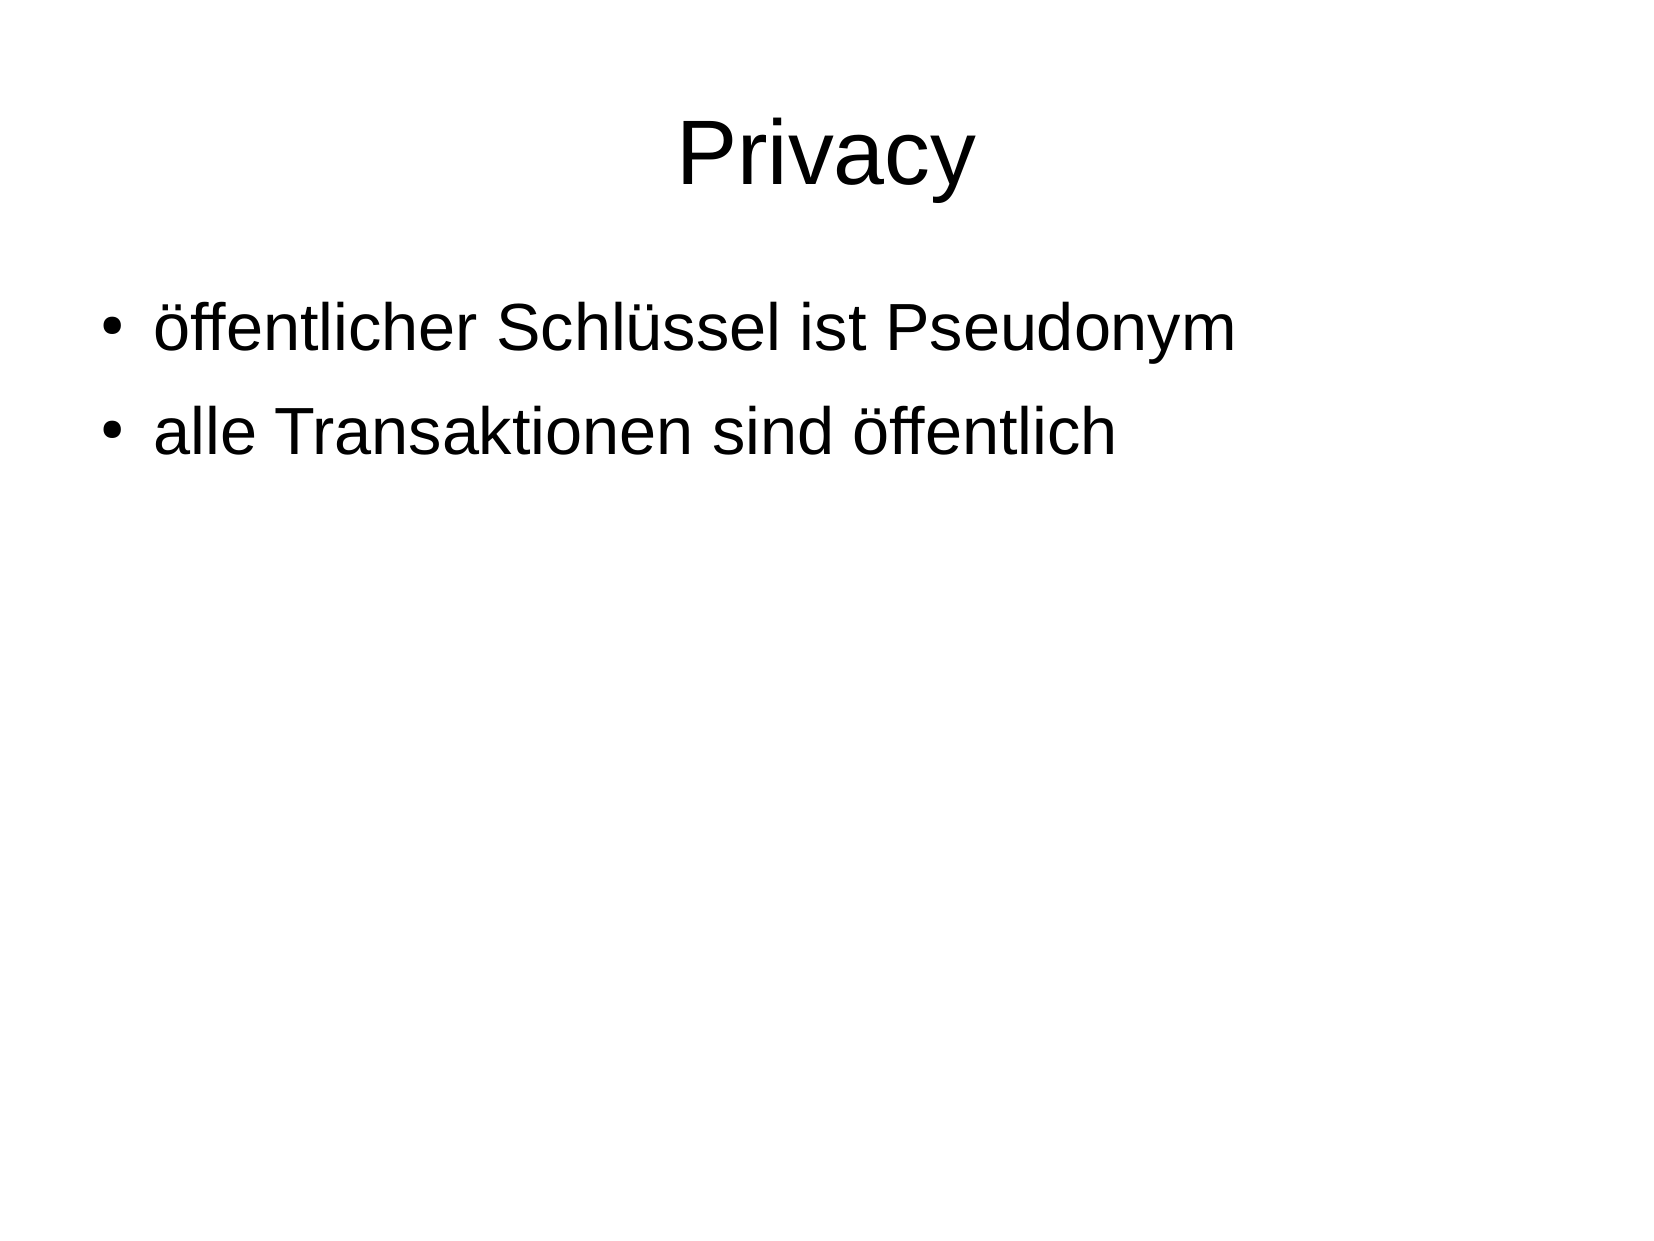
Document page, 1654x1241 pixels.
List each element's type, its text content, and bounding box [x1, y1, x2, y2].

list öffentlicher Schlüssel ist Pseudonym alle Transaktionen sind öffentlich [82, 290, 1571, 1109]
title Privacy [82, 49, 1571, 257]
